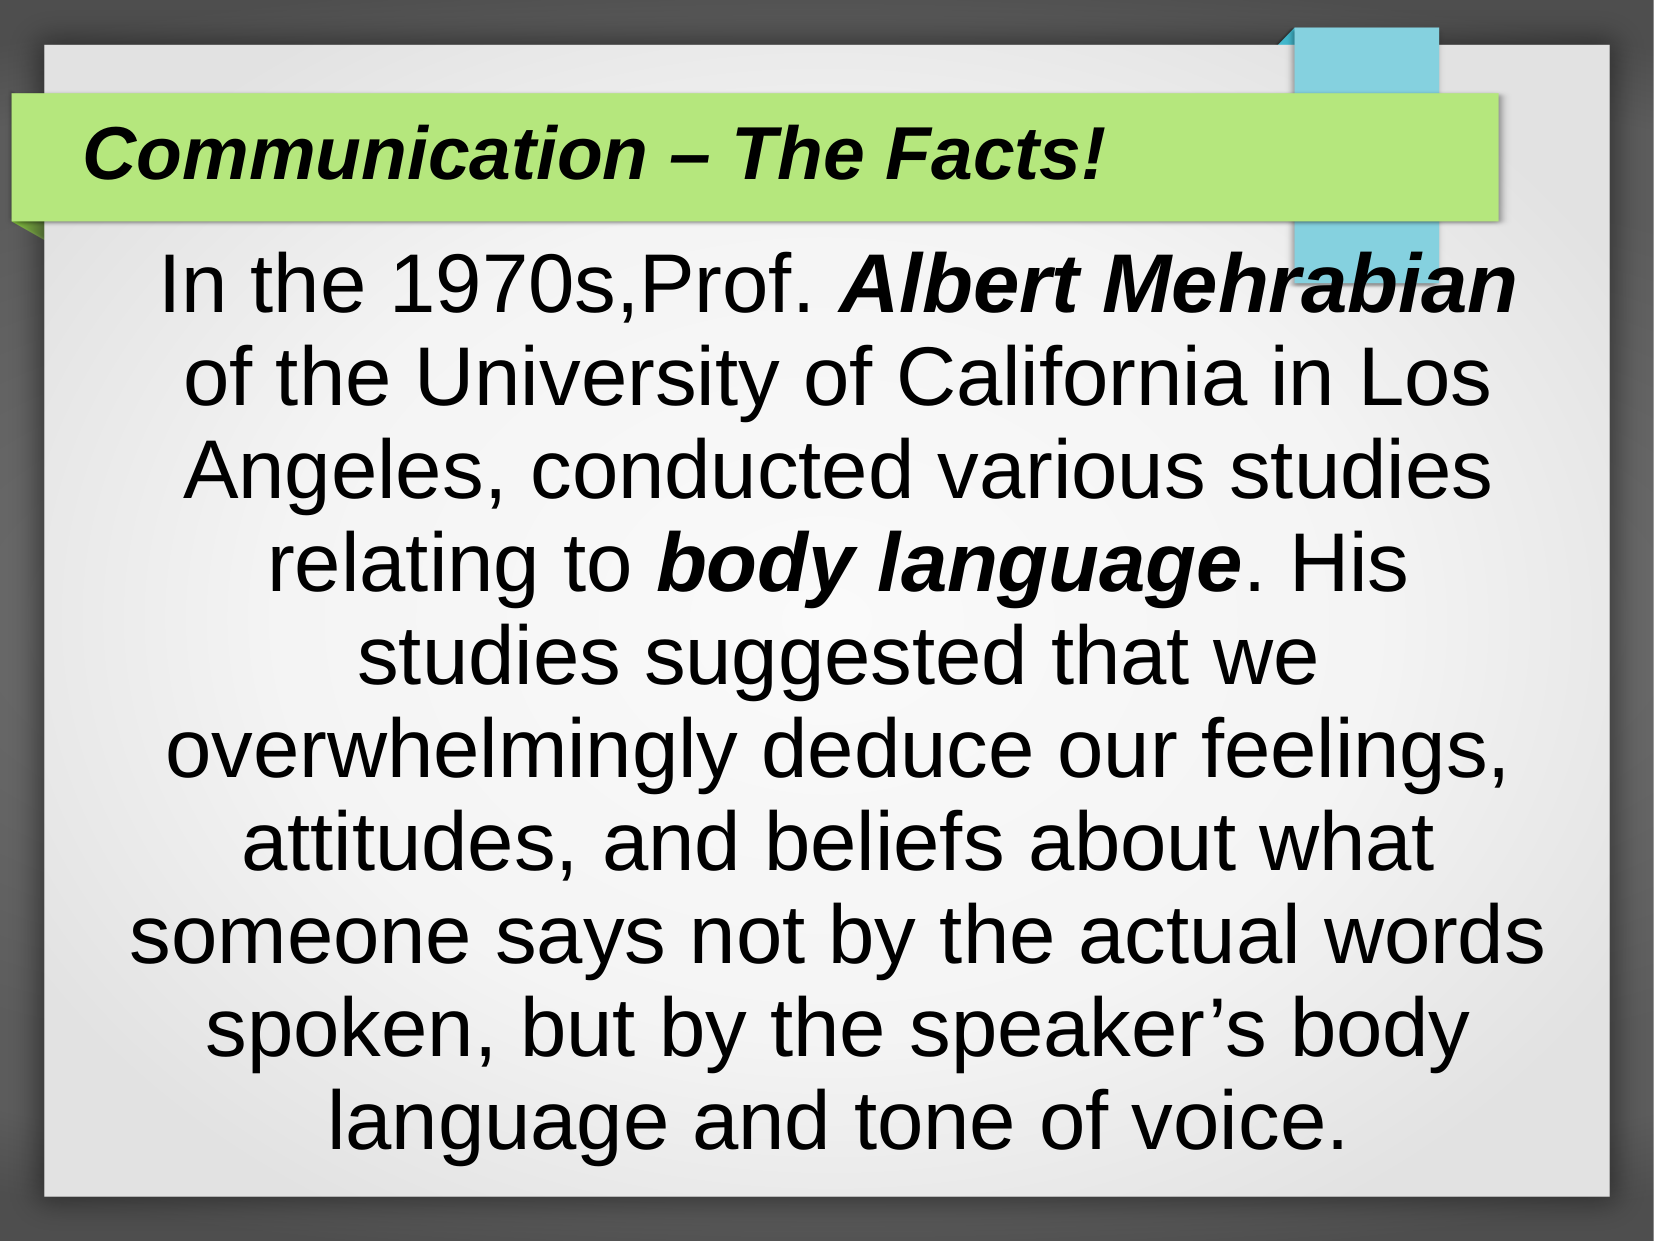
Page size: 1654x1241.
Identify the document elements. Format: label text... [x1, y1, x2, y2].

picture [0, 0, 1654, 1241]
title Communication – The Facts! [82, 94, 1264, 213]
list In the 1970s,Prof. Albert Mehrabian of the University of California in Los Angeles, conducted various studies relating to body language. His studies suggested that we overwhelmingly deduce our feelings, attitudes, and beliefs about what someone says not by the actual words spoken, but by the speaker’s body language and tone of voice. [59, 237, 1548, 957]
